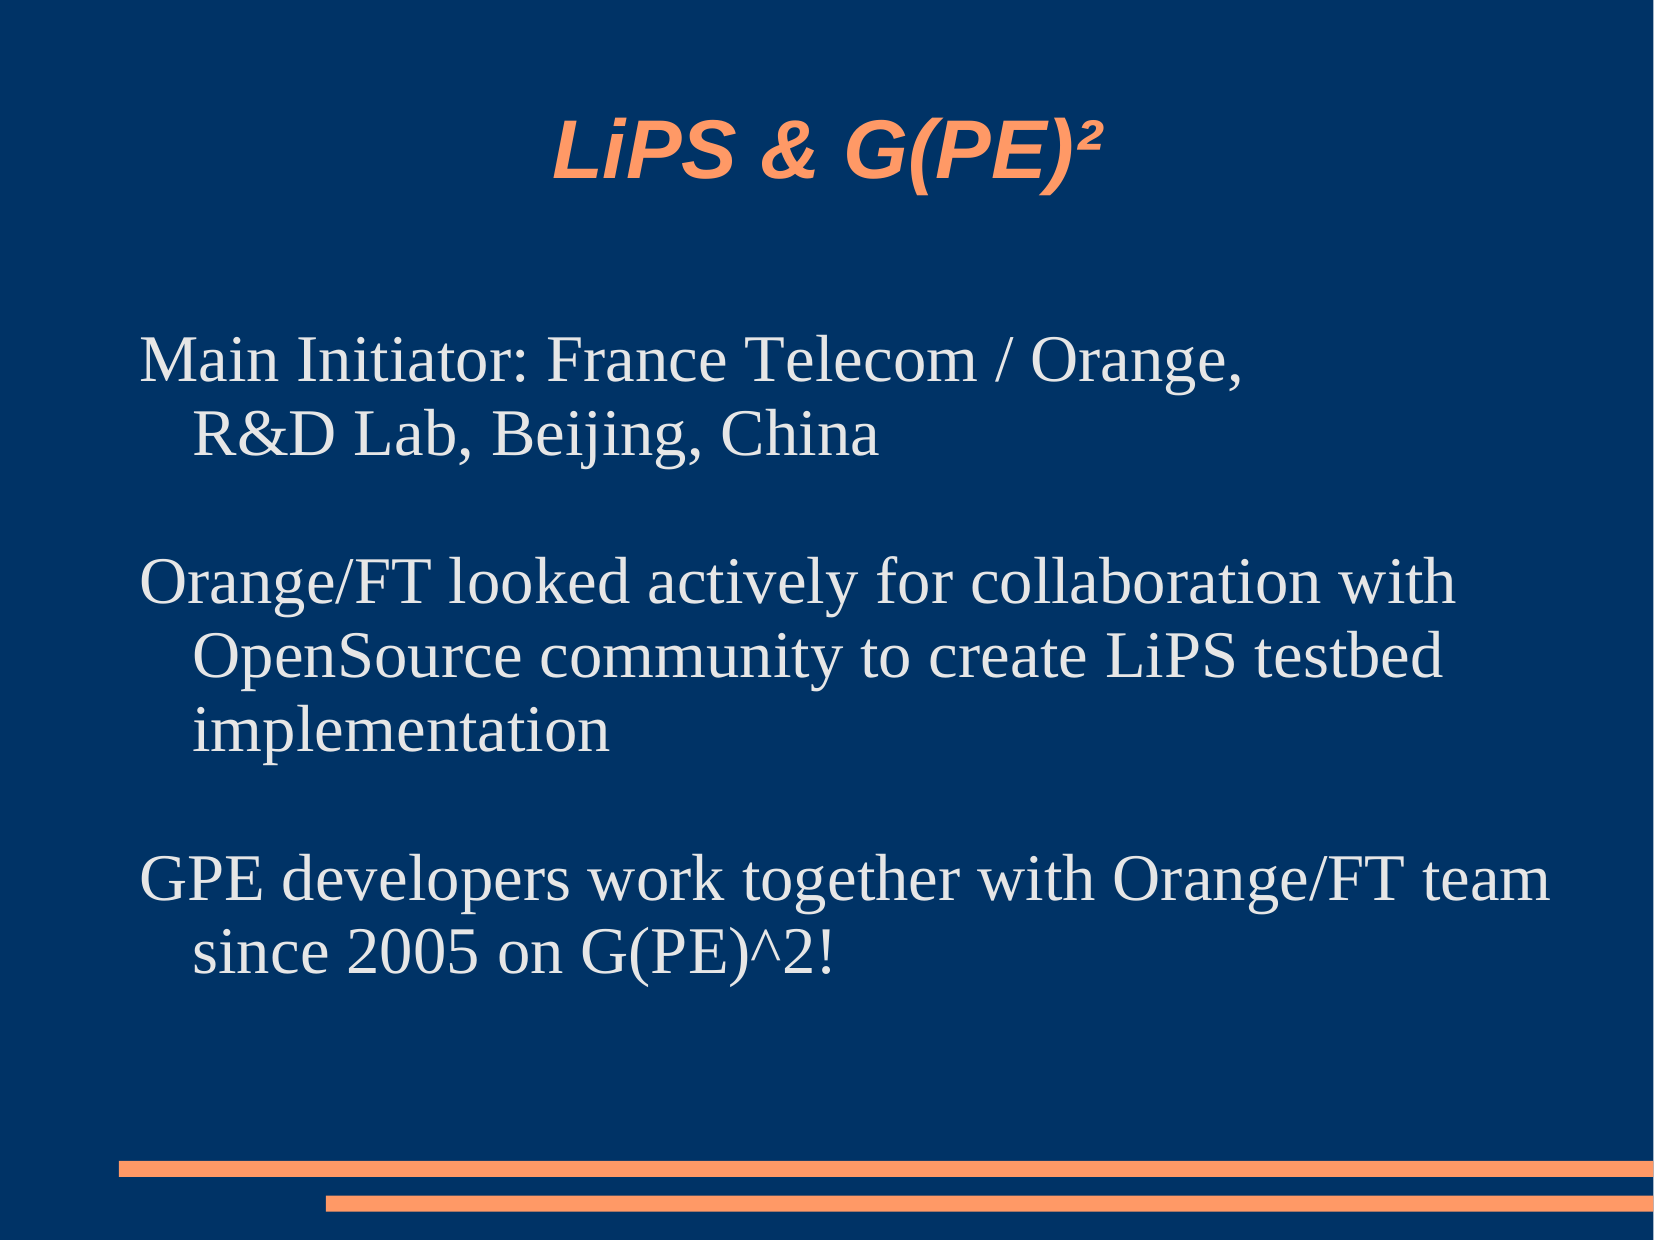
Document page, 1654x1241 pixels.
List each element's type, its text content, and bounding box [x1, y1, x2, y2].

title LiPS & G(PE)² [121, 46, 1534, 254]
list Main Initiator: France Telecom / Orange, R&D Lab, Beijing, China Orange/FT looked actively for collaboration with OpenSource community to create LiPS testbed implementation GPE developers work together with Orange/FT team since 2005 on G(PE)^2! [121, 322, 1561, 1133]
